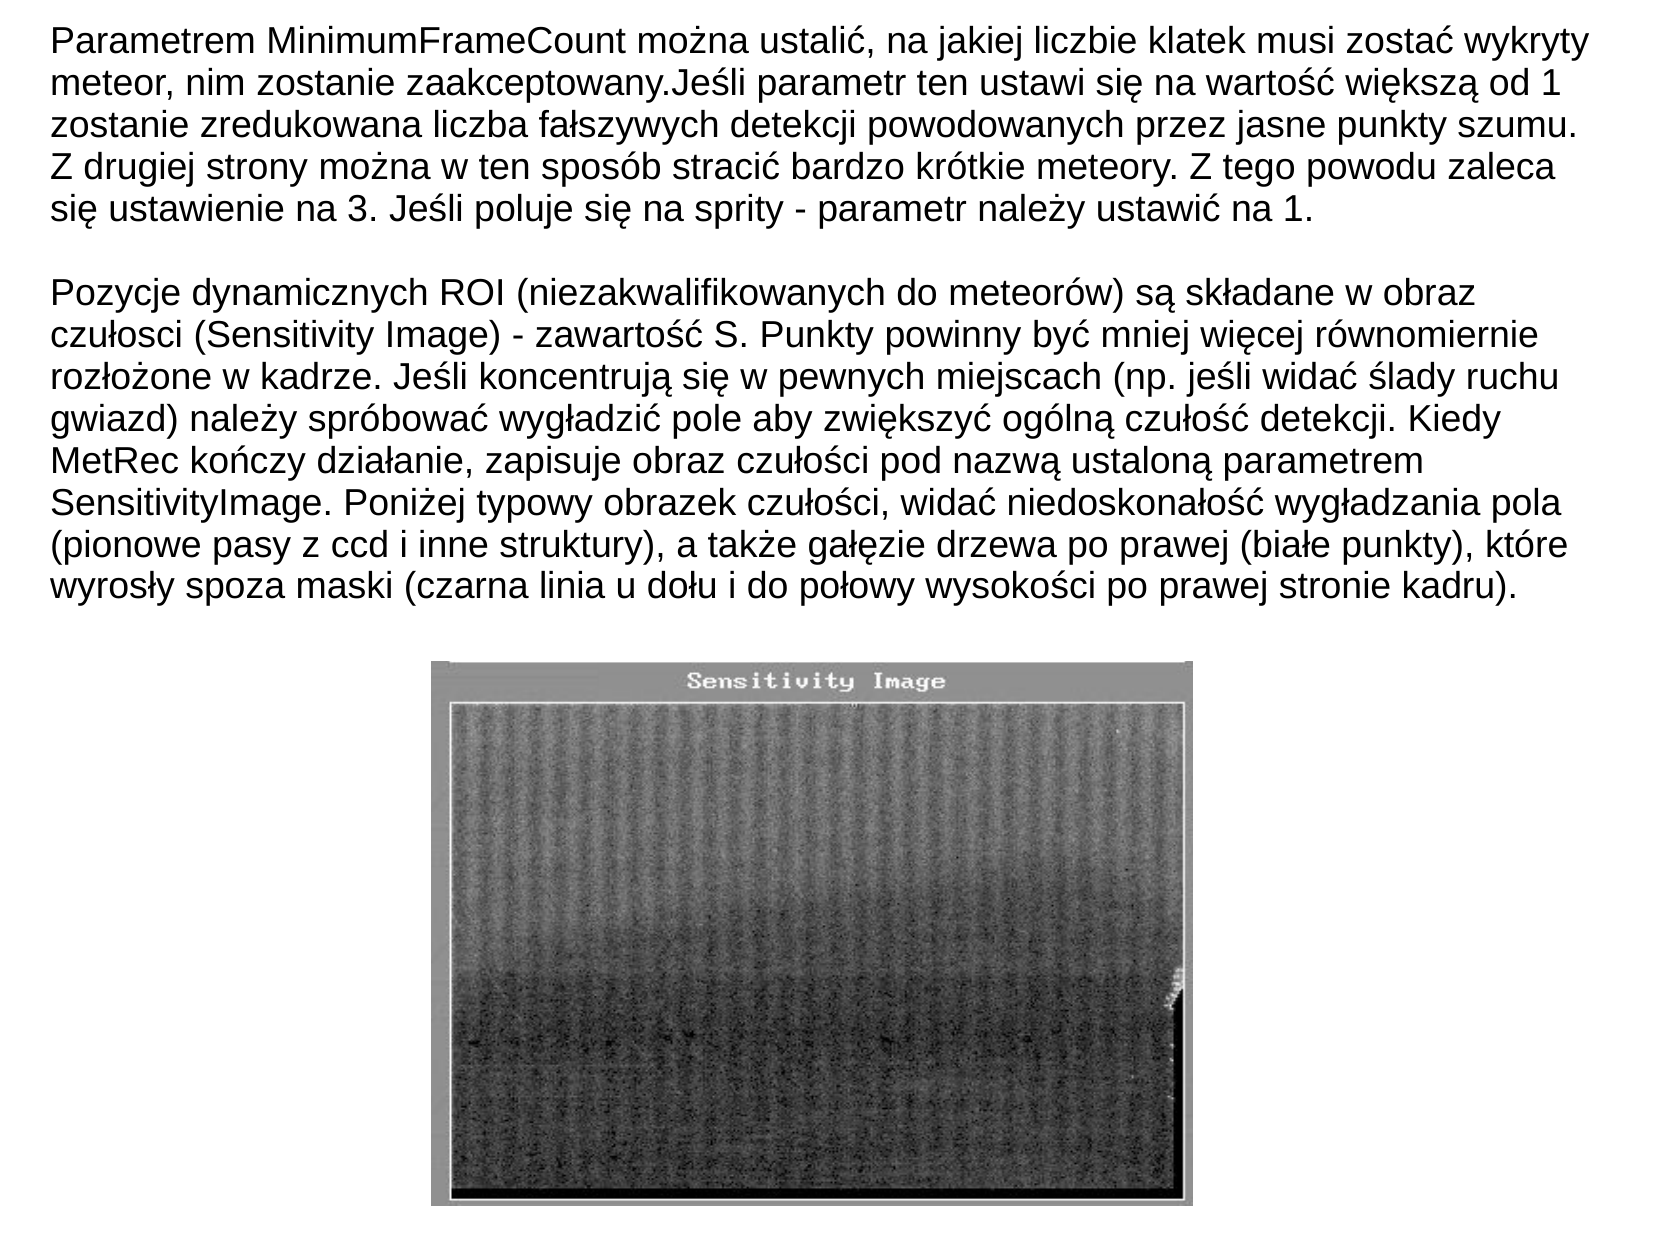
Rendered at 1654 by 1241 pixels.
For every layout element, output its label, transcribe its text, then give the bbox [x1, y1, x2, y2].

text_box Parametrem MinimumFrameCount można ustalić, na jakiej liczbie klatek musi zostać wykryty meteor, nim zostanie zaakceptowany.Jeśli parametr ten ustawi się na wartość większą od 1 zostanie zredukowana liczba fałszywych detekcji powodowanych przez jasne punkty szumu. Z drugiej strony można w ten sposób stracić bardzo krótkie meteory. Z tego powodu zaleca się ustawienie na 3. Jeśli poluje się na sprity - parametr należy ustawić na 1. Pozycje dynamicznych ROI (niezakwalifikowanych do meteorów) są składane w obraz czułosci (Sensitivity Image) - zawartość S. Punkty powinny być mniej więcej równomiernie rozłożone w kadrze. Jeśli koncentrują się w pewnych miejscach (np. jeśli widać ślady ruchu gwiazd) należy spróbować wygładzić pole aby zwiększyć ogólną czułość detekcji. Kiedy MetRec kończy działanie, zapisuje obraz czułości pod nazwą ustaloną parametrem SensitivityImage. Poniżej typowy obrazek czułości, widać niedoskonałość wygładzania pola (pionowe pasy z ccd i inne struktury), a także gałęzie drzewa po prawej (białe punkty), które wyrosły spoza maski (czarna linia u dołu i do połowy wysokości po prawej stronie kadru). [35, 11, 1619, 616]
picture [431, 661, 1193, 1206]
